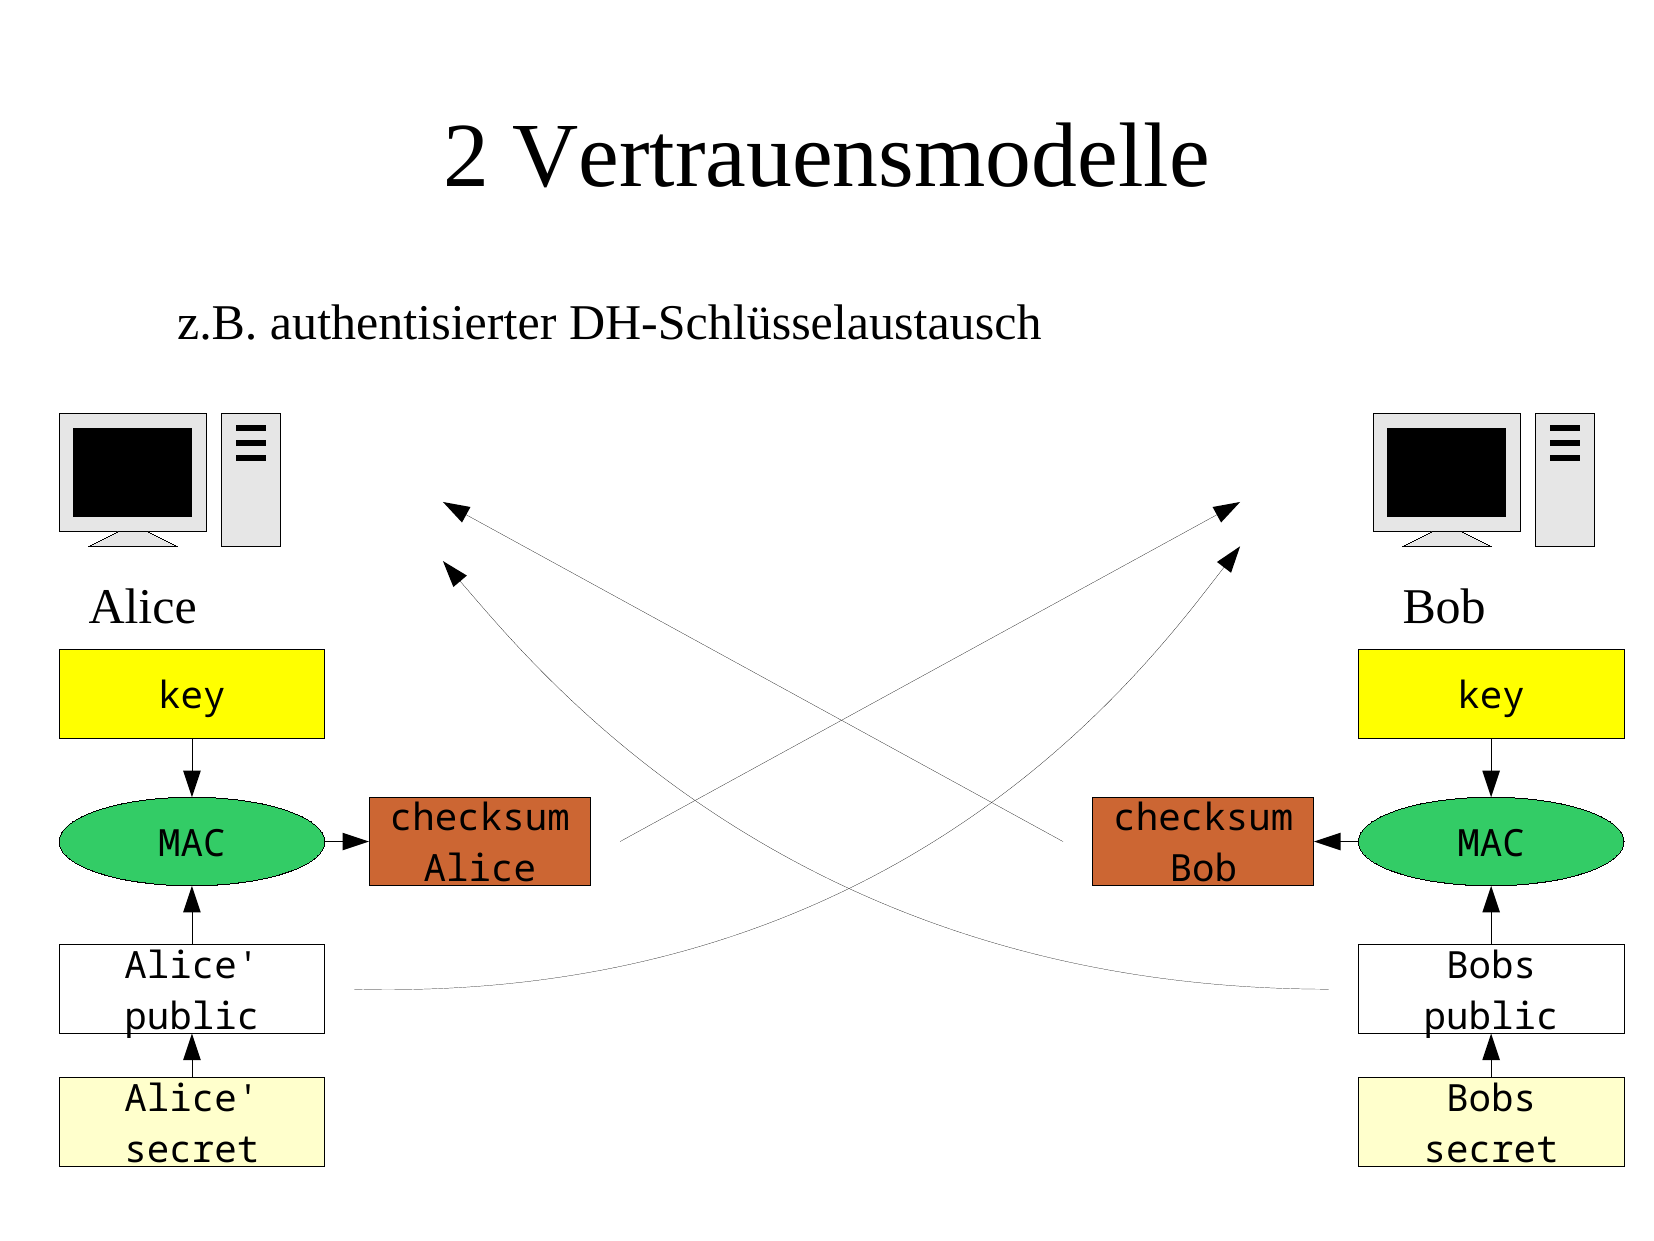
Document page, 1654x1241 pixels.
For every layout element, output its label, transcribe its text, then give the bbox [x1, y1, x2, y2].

text_box [59, 413, 207, 547]
text_box [1373, 413, 1521, 547]
text_box Alice' public [59, 944, 325, 1034]
title 2 Vertrauensmodelle [121, 102, 1534, 311]
text_box Bobs secret [1358, 1077, 1625, 1167]
text_box MAC [59, 797, 325, 886]
text_box Alice' secret [59, 1077, 325, 1167]
text_box [221, 413, 281, 547]
text_box [1535, 413, 1595, 547]
text_box checksum Bob [1092, 797, 1314, 886]
text_box Bobs public [1358, 944, 1625, 1034]
text_box Bob [1402, 579, 1512, 635]
text_box checksum Alice [369, 797, 591, 886]
text_box key [59, 649, 325, 739]
text_box Alice [88, 579, 198, 635]
text_box MAC [1358, 797, 1625, 886]
text_box key [1358, 649, 1625, 739]
text_box z.B. authentisierter DH-Schlüsselaustausch [177, 295, 1388, 351]
